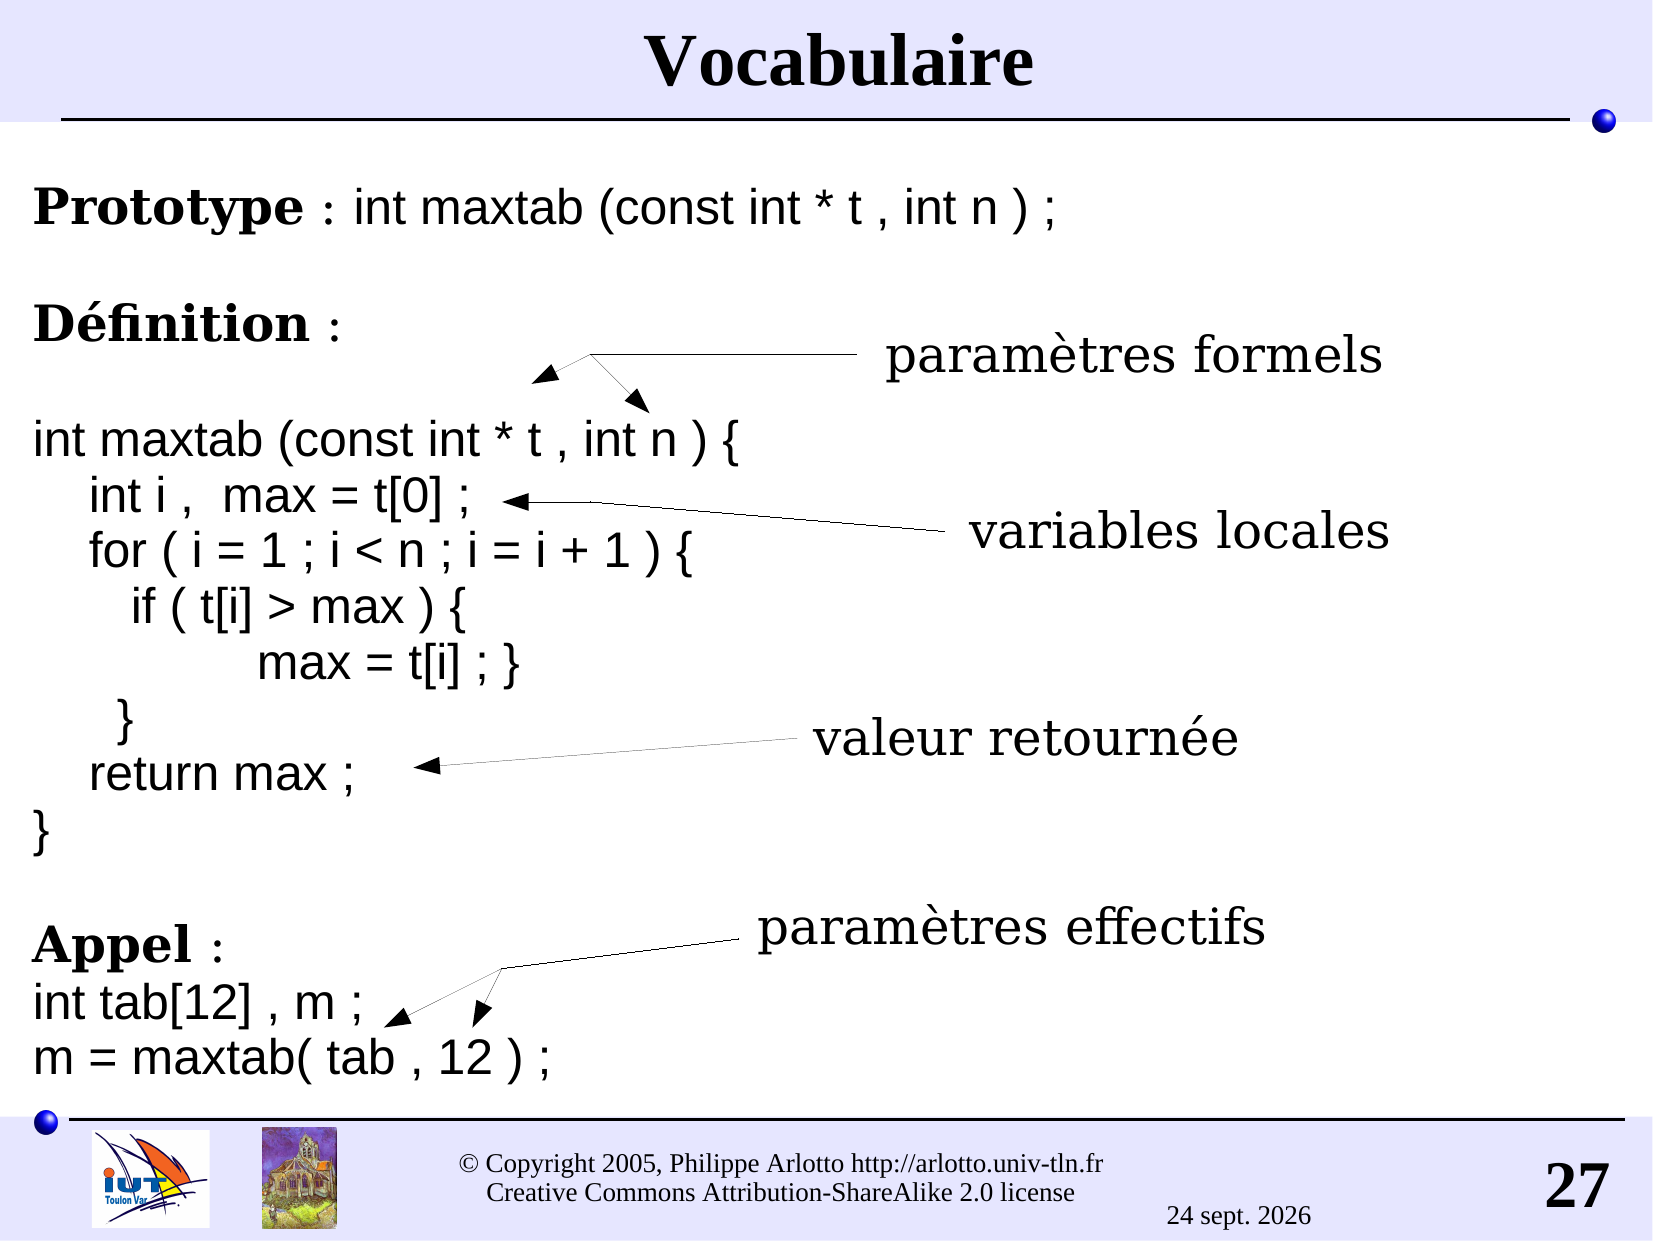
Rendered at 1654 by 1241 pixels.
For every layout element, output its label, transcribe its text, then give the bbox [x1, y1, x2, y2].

text_box paramètres formels [885, 325, 1385, 385]
text_box valeur retournée [813, 708, 1241, 768]
text_box paramètres effectifs [757, 898, 1270, 957]
picture [262, 1127, 337, 1229]
text_box variables locales [969, 501, 1392, 561]
title Vocabulaire [95, 11, 1585, 110]
text_box Prototype : int maxtab (const int * t , int n ) ; Définition : int maxtab (const int * t , int n ) { int i , max = t[0] ; for ( i = 1 ; i < n ; i = i + 1 ) { if ( t[i] > max ) { max = t[i] ; } } return max ; } Appel : int tab[12] , m ; m = maxtab( tab , 12 ) ; [32, 177, 1059, 1092]
